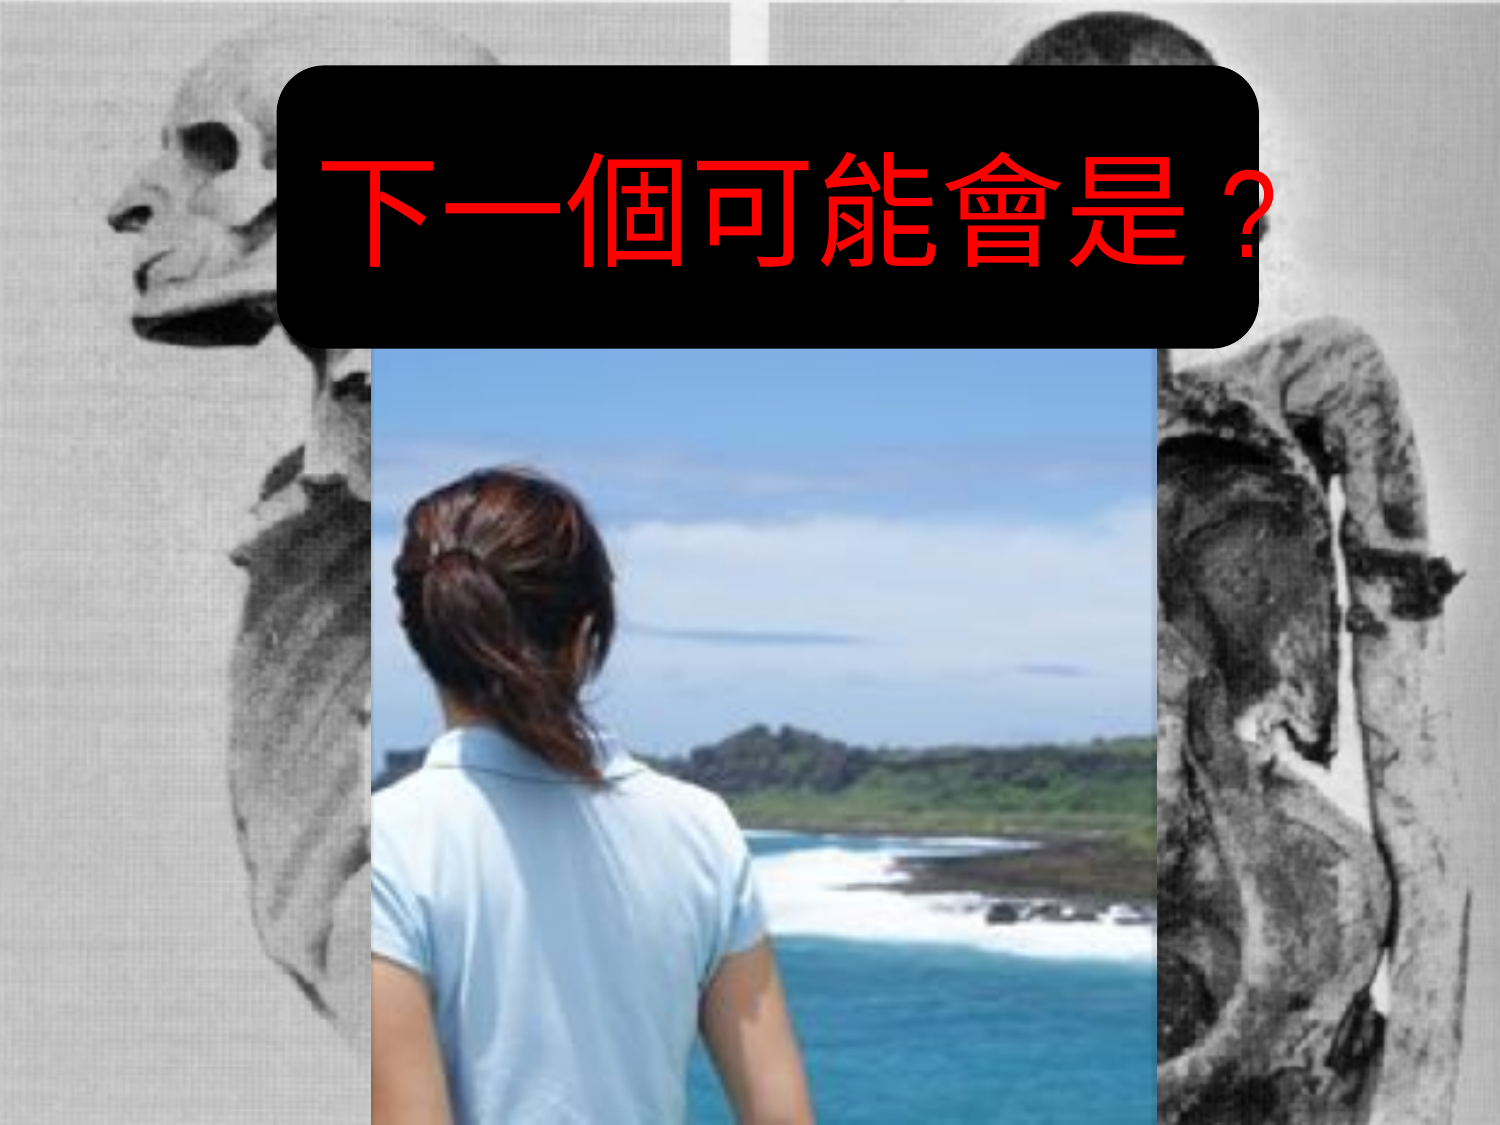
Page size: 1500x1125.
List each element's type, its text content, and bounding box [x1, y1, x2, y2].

text_box 下一個可能會是? [277, 66, 1258, 348]
picture [0, 0, 1500, 1125]
